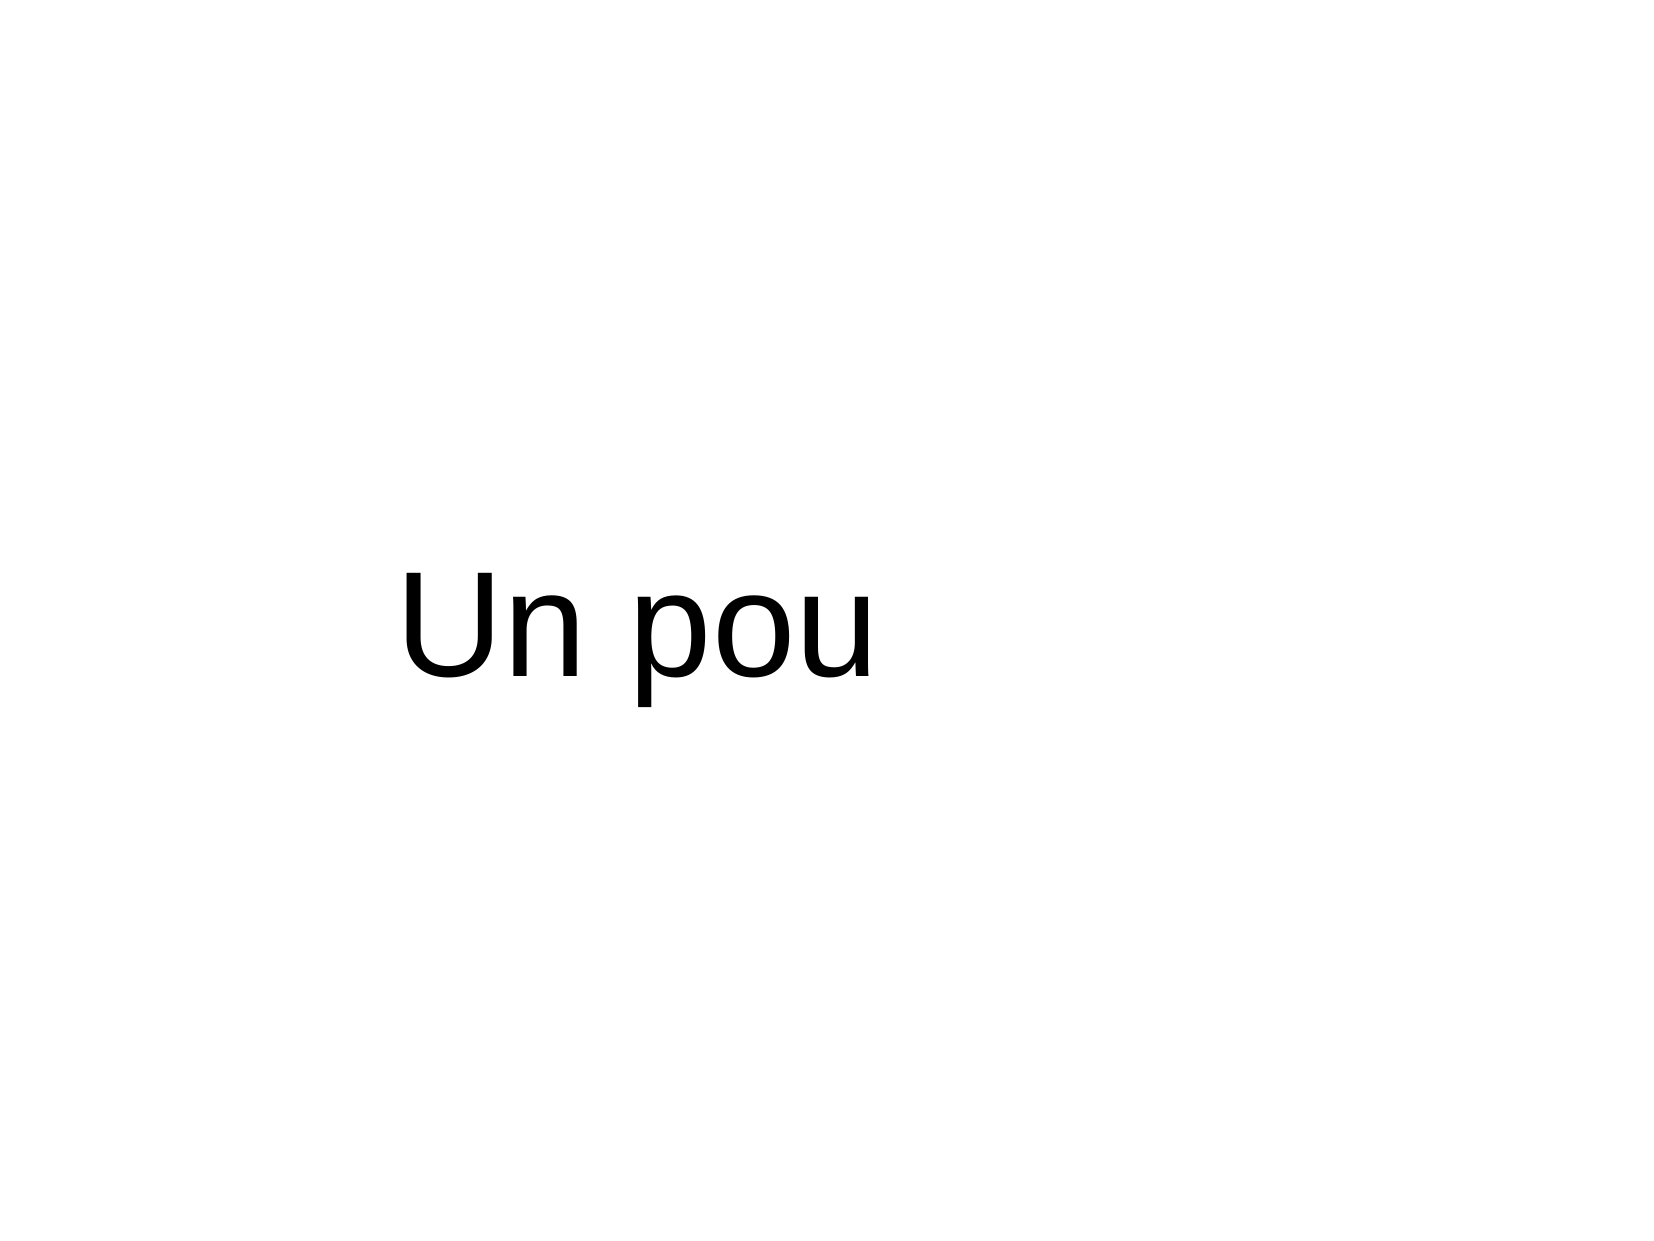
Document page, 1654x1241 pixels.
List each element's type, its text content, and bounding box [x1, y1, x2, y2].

text_box Un pou [380, 533, 1279, 717]
